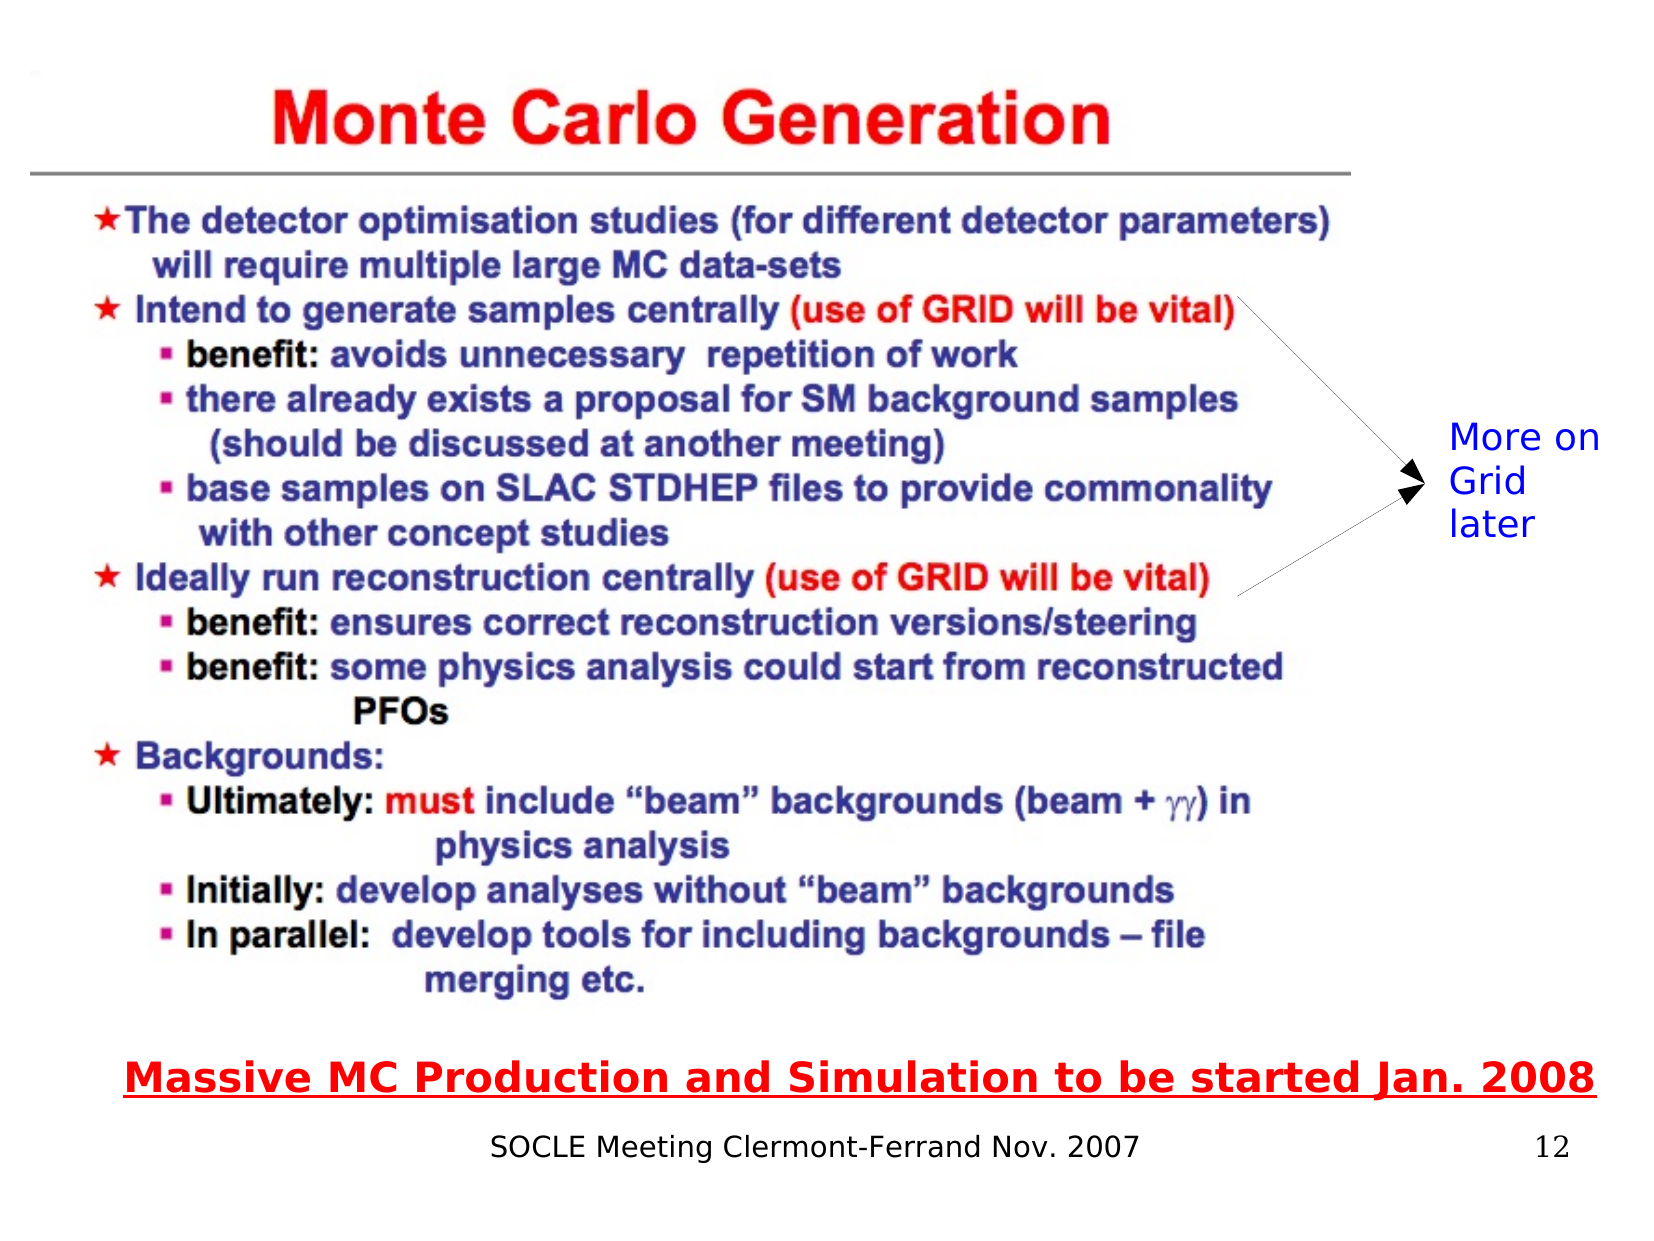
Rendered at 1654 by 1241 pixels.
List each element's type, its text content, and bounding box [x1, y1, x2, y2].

text_box Massive MC Production and Simulation to be started Jan. 2008 [108, 1046, 1612, 1111]
text_box More on Grid later [1433, 408, 1613, 555]
picture [30, 70, 1351, 1013]
